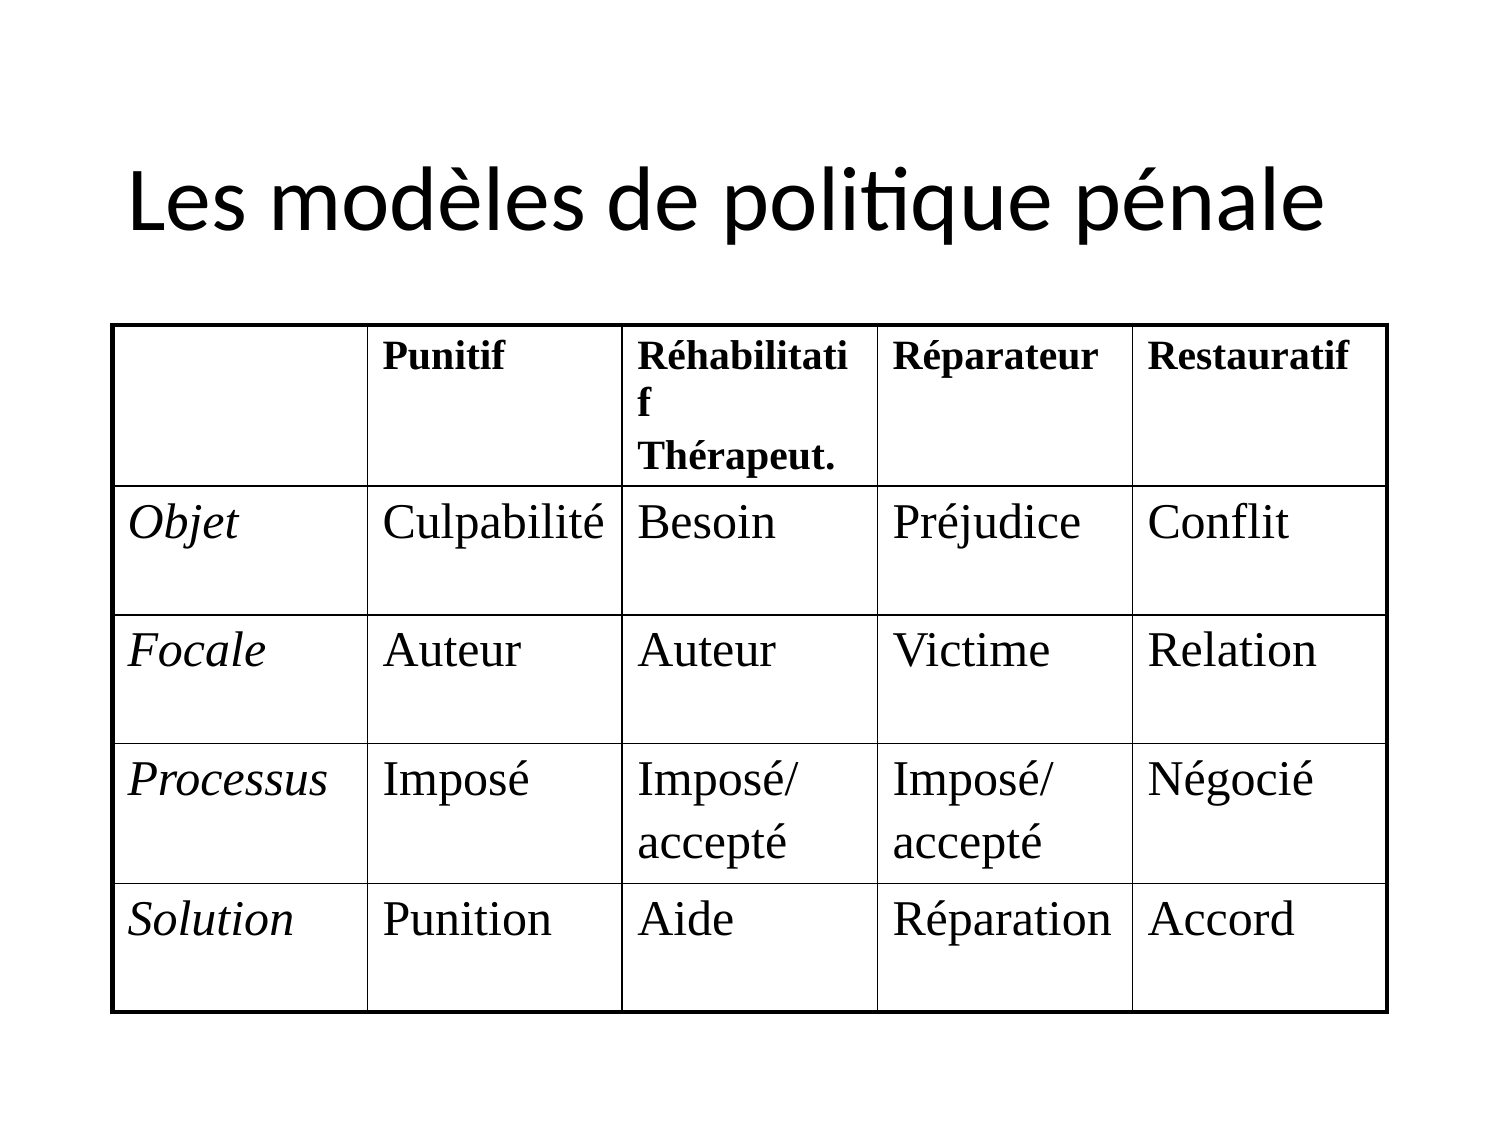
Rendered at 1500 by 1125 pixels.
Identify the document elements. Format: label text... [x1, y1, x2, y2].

table_cell Solution [115, 884, 367, 1010]
table_cell Culpabilité [368, 487, 621, 614]
table_cell Victime [878, 616, 1132, 743]
table_cell Aide [623, 884, 877, 1010]
table_header Réhabilitatif Thérapeut. [623, 327, 877, 485]
table_cell Punition [368, 884, 621, 1010]
table_cell Processus [115, 744, 367, 883]
table_cell Auteur [368, 616, 621, 743]
table_cell Objet [115, 487, 367, 614]
table_cell Imposé [368, 744, 621, 883]
table_header Réparateur [878, 327, 1132, 485]
table_cell Relation [1133, 616, 1385, 743]
table_cell Accord [1133, 884, 1385, 1010]
table_cell Besoin [623, 487, 877, 614]
table_cell Réparation [878, 884, 1132, 1010]
table_header [115, 327, 367, 485]
table_header Punitif [368, 327, 621, 485]
table_cell Négocié [1133, 744, 1385, 883]
table_cell Conflit [1133, 487, 1385, 614]
table_cell Focale [115, 616, 367, 743]
title Les modèles de politique pénale [112, 99, 1388, 288]
table_cell Auteur [623, 616, 877, 743]
table_header Restauratif [1133, 327, 1385, 485]
table_cell Préjudice [878, 487, 1132, 614]
table_cell Imposé/ accepté [878, 744, 1132, 883]
table_cell Imposé/ accepté [623, 744, 877, 883]
